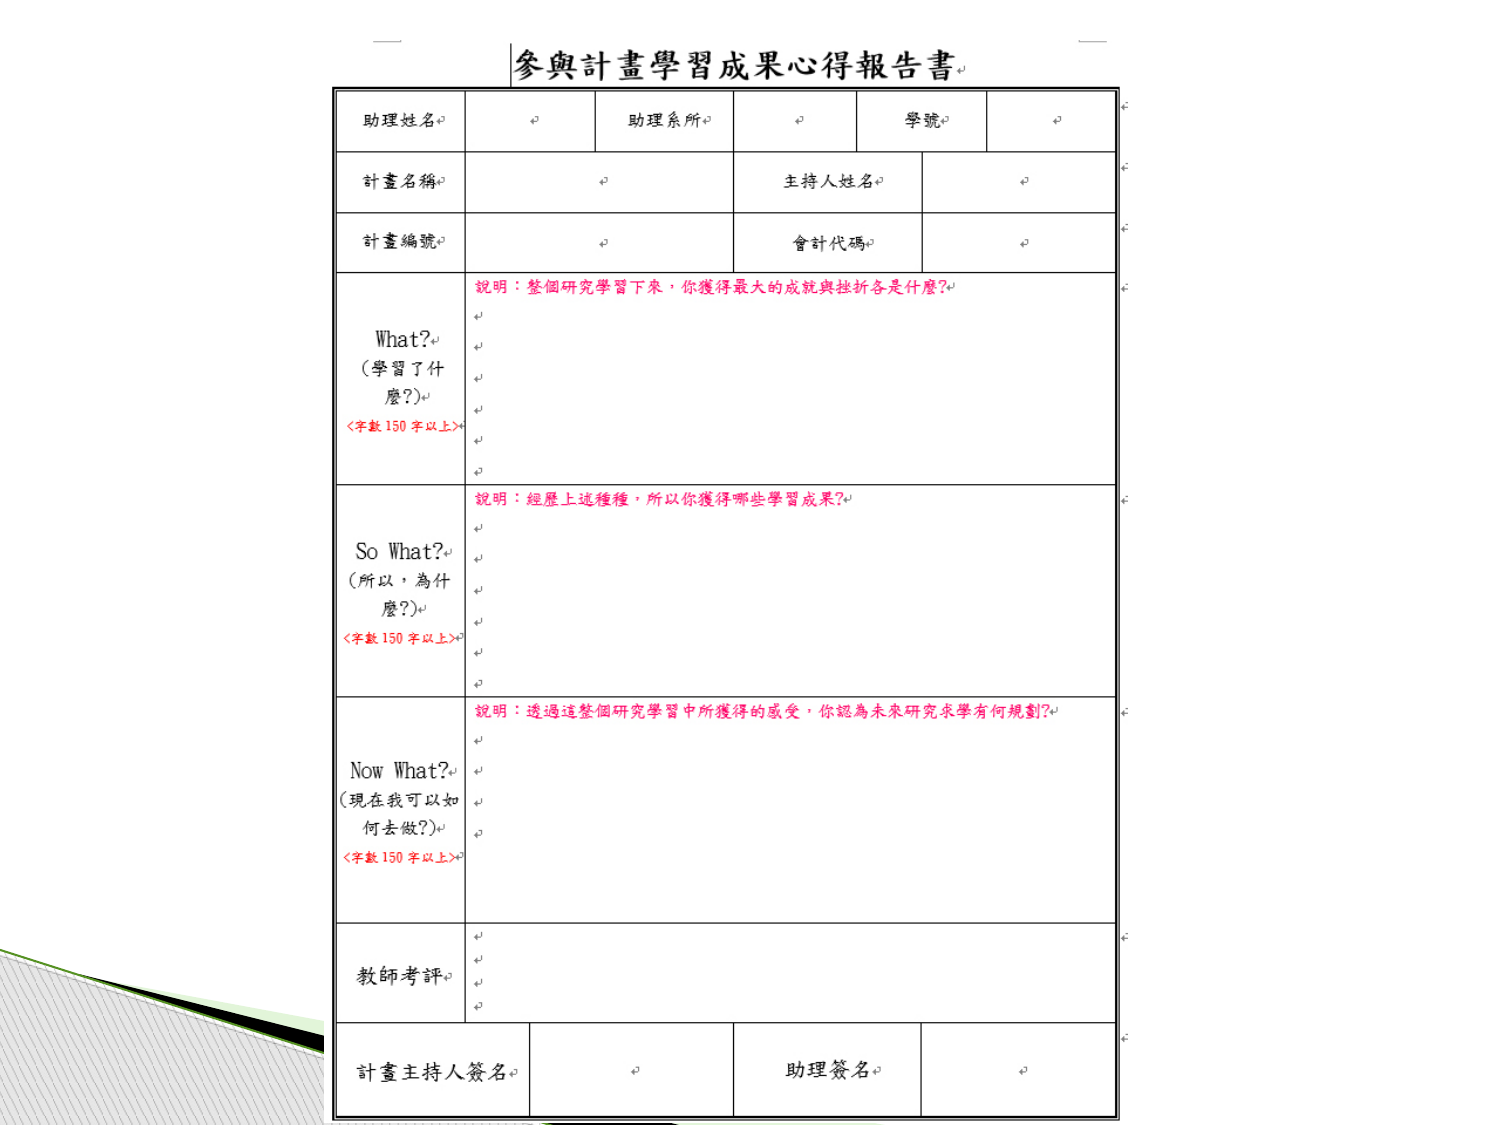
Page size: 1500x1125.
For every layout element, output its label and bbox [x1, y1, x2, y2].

picture [324, 40, 1128, 1123]
